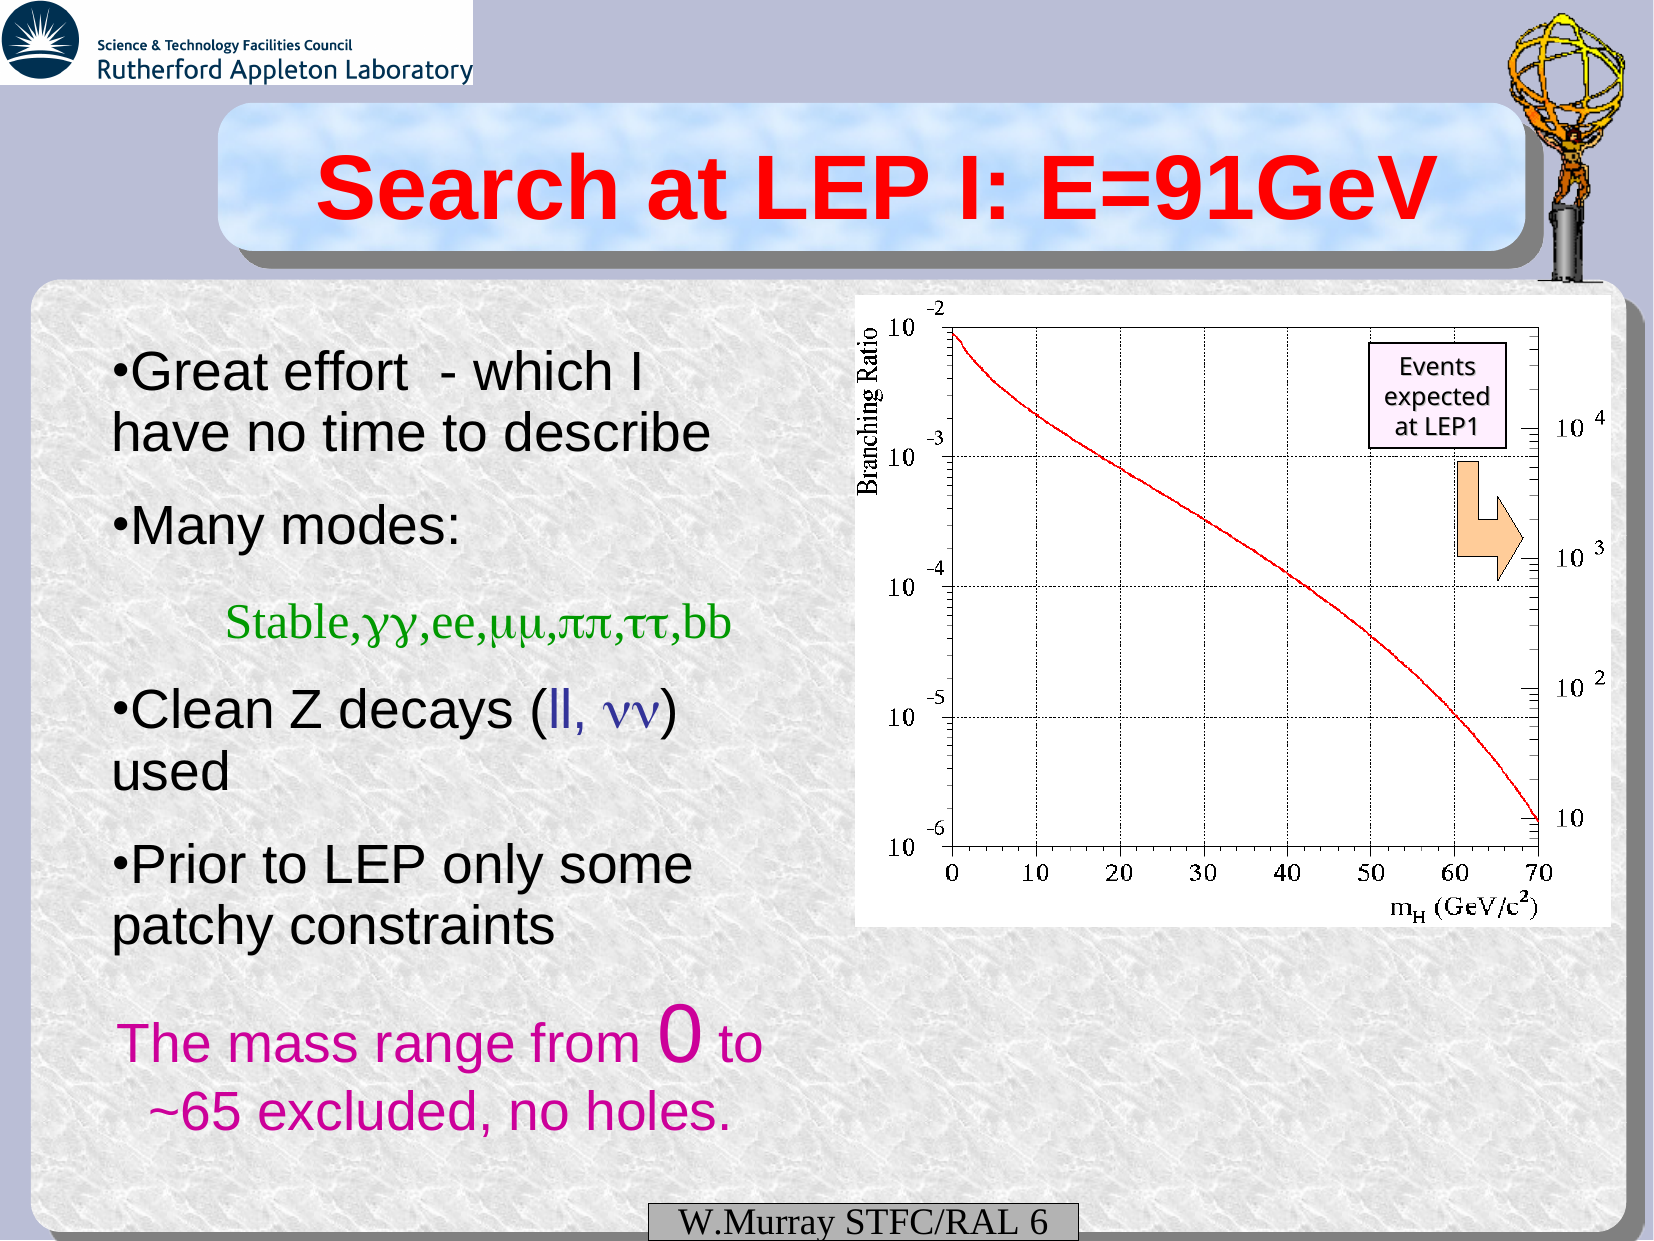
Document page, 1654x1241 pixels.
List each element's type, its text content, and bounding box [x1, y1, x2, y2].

picture [0, 0, 473, 85]
text_box Great effort - which I have no time to describe Many modes: Stable,,ee,,,,bb Clean Z decays (ll, ) used Prior to LEP only some patchy constraints The mass range from 0 to ~65 excluded, no holes. [96, 333, 786, 1151]
text_box Events expected at LEP1 [1369, 342, 1507, 449]
picture [30, 0, 1654, 1232]
text_box [1457, 461, 1524, 581]
title Search at LEP I: E=91GeV [90, 119, 1512, 256]
